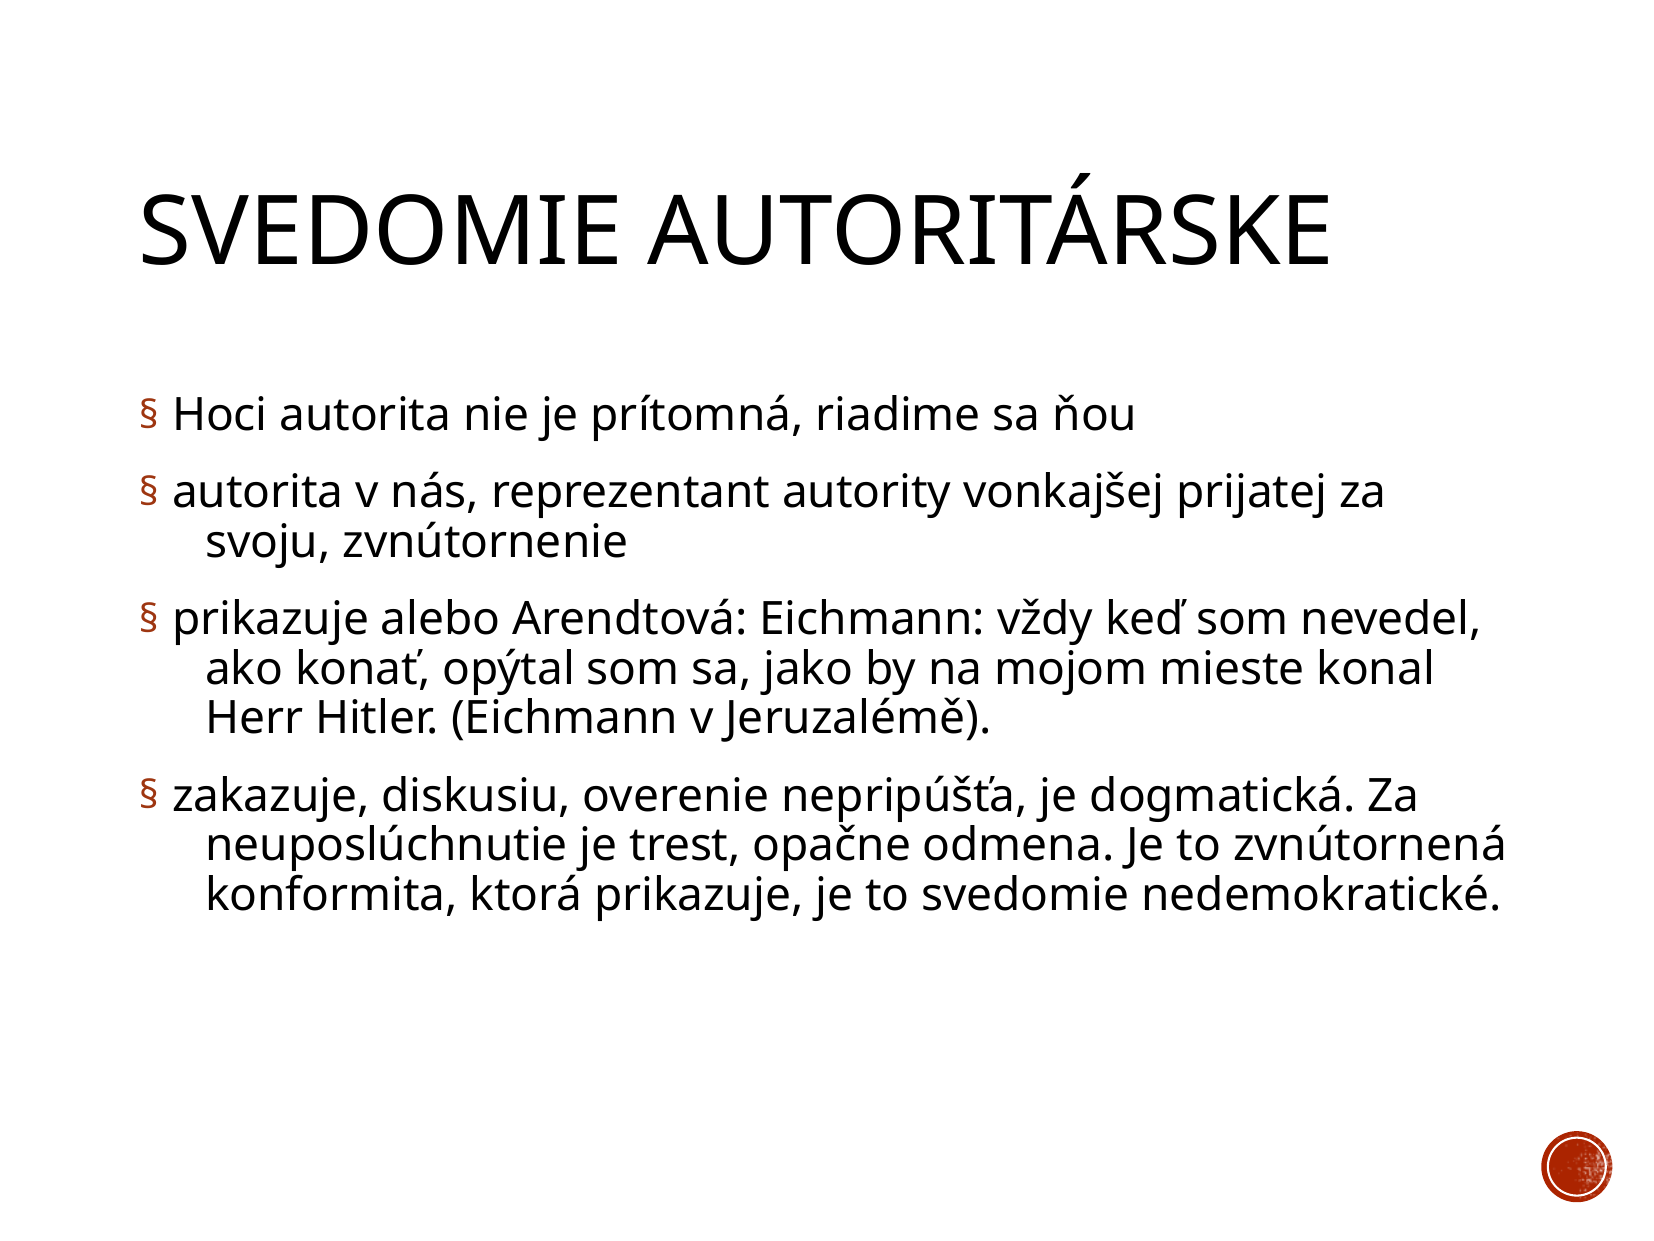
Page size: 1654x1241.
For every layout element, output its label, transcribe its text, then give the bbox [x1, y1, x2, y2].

title Svedomie autoritárske [124, 87, 1530, 379]
list Hoci autorita nie je prítomná, riadime sa ňou autorita v nás, reprezentant autority vonkajšej prijatej za svoju, zvnútornenie prikazuje alebo Arendtová: Eichmann: vždy keď som nevedel, ako konať, opýtal som sa, jako by na mojom mieste konal Herr Hitler. (Eichmann v Jeruzalémě). zakazuje, diskusiu, overenie nepripúšťa, je dogmatická. Za neuposlúchnutie je trest, opačne odmena. Je to zvnútornená konformita, ktorá prikazuje, je to svedomie nedemokratické. [124, 383, 1530, 1117]
